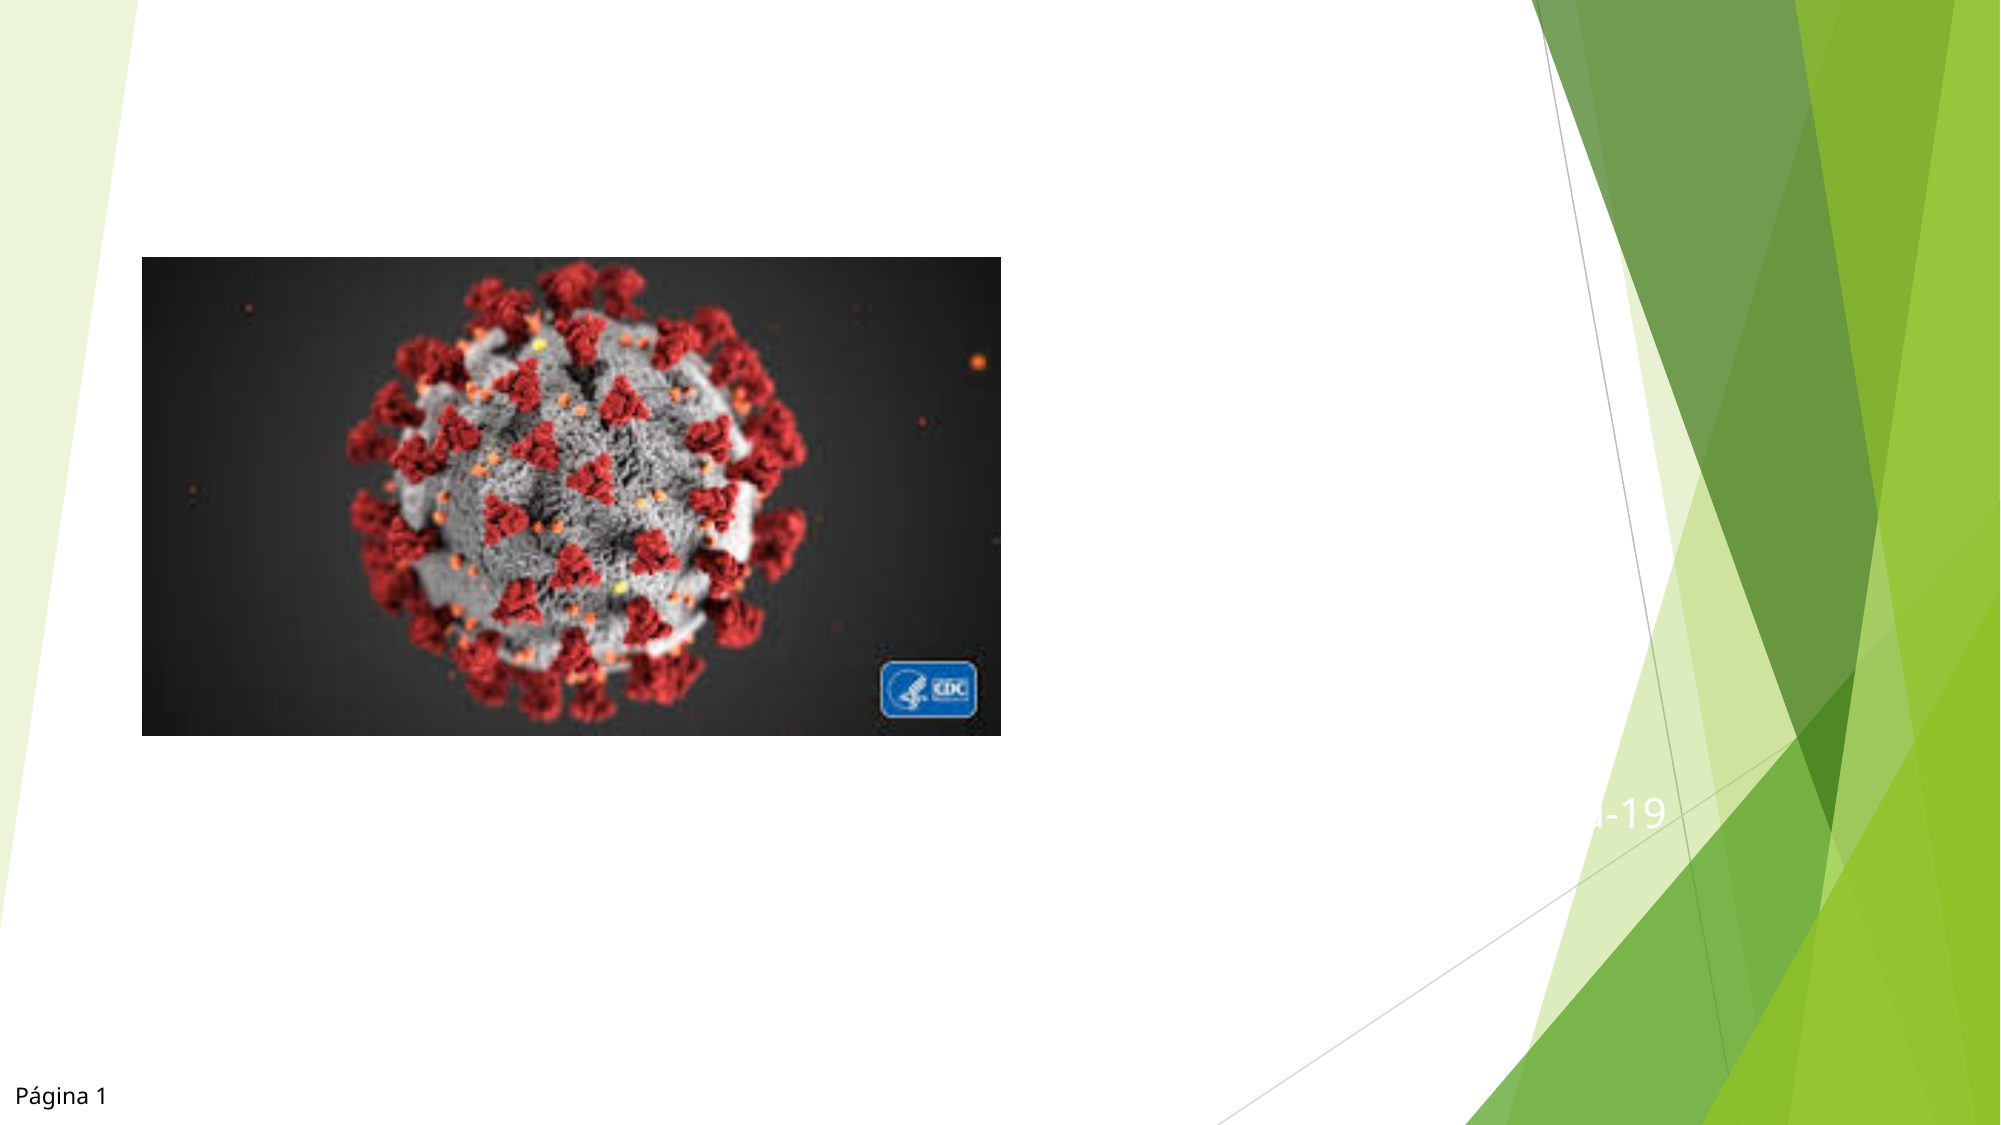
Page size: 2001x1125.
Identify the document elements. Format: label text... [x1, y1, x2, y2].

title Covid y salud [1224, 292, 1896, 767]
text_box [0, 0, 1180, 1065]
text_box Página 1 [0, 1065, 1034, 1125]
picture [142, 257, 1001, 736]
subtitle Síntomas del covid-19 [1224, 779, 1896, 968]
